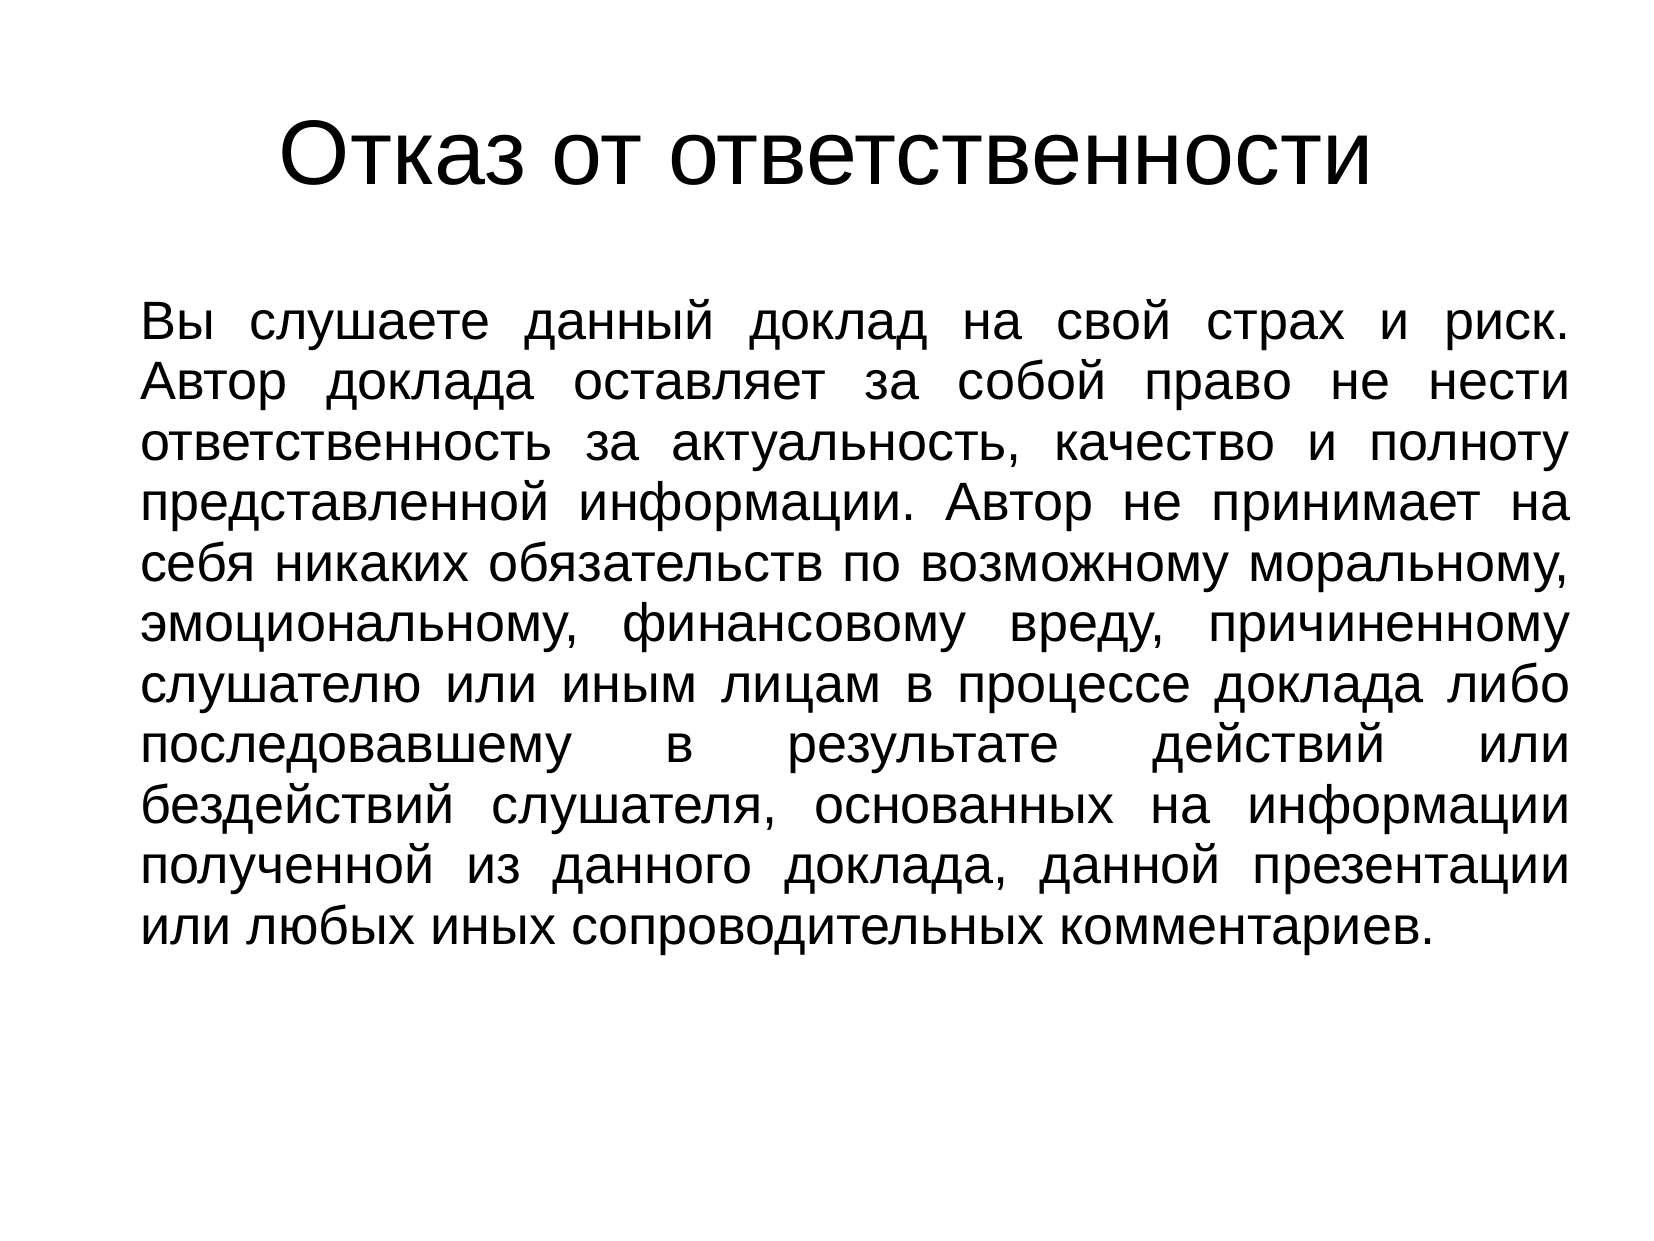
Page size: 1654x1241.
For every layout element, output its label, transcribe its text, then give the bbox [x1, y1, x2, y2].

list Вы слушаете данный доклад на свой страх и риск. Автор доклада оставляет за собой право не нести ответственность за актуальность, качество и полноту представленной информации. Автор не принимает на себя никаких обязательств по возможному моральному, эмоциональному, финансовому вреду, причиненному слушателю или иным лицам в процессе доклада либо последовавшему в результате действий или бездействий слушателя, основанных на информации полученной из данного доклада, данной презентации или любых иных сопроводительных комментариев. [82, 290, 1571, 1010]
title Отказ от ответственности [82, 49, 1571, 257]
